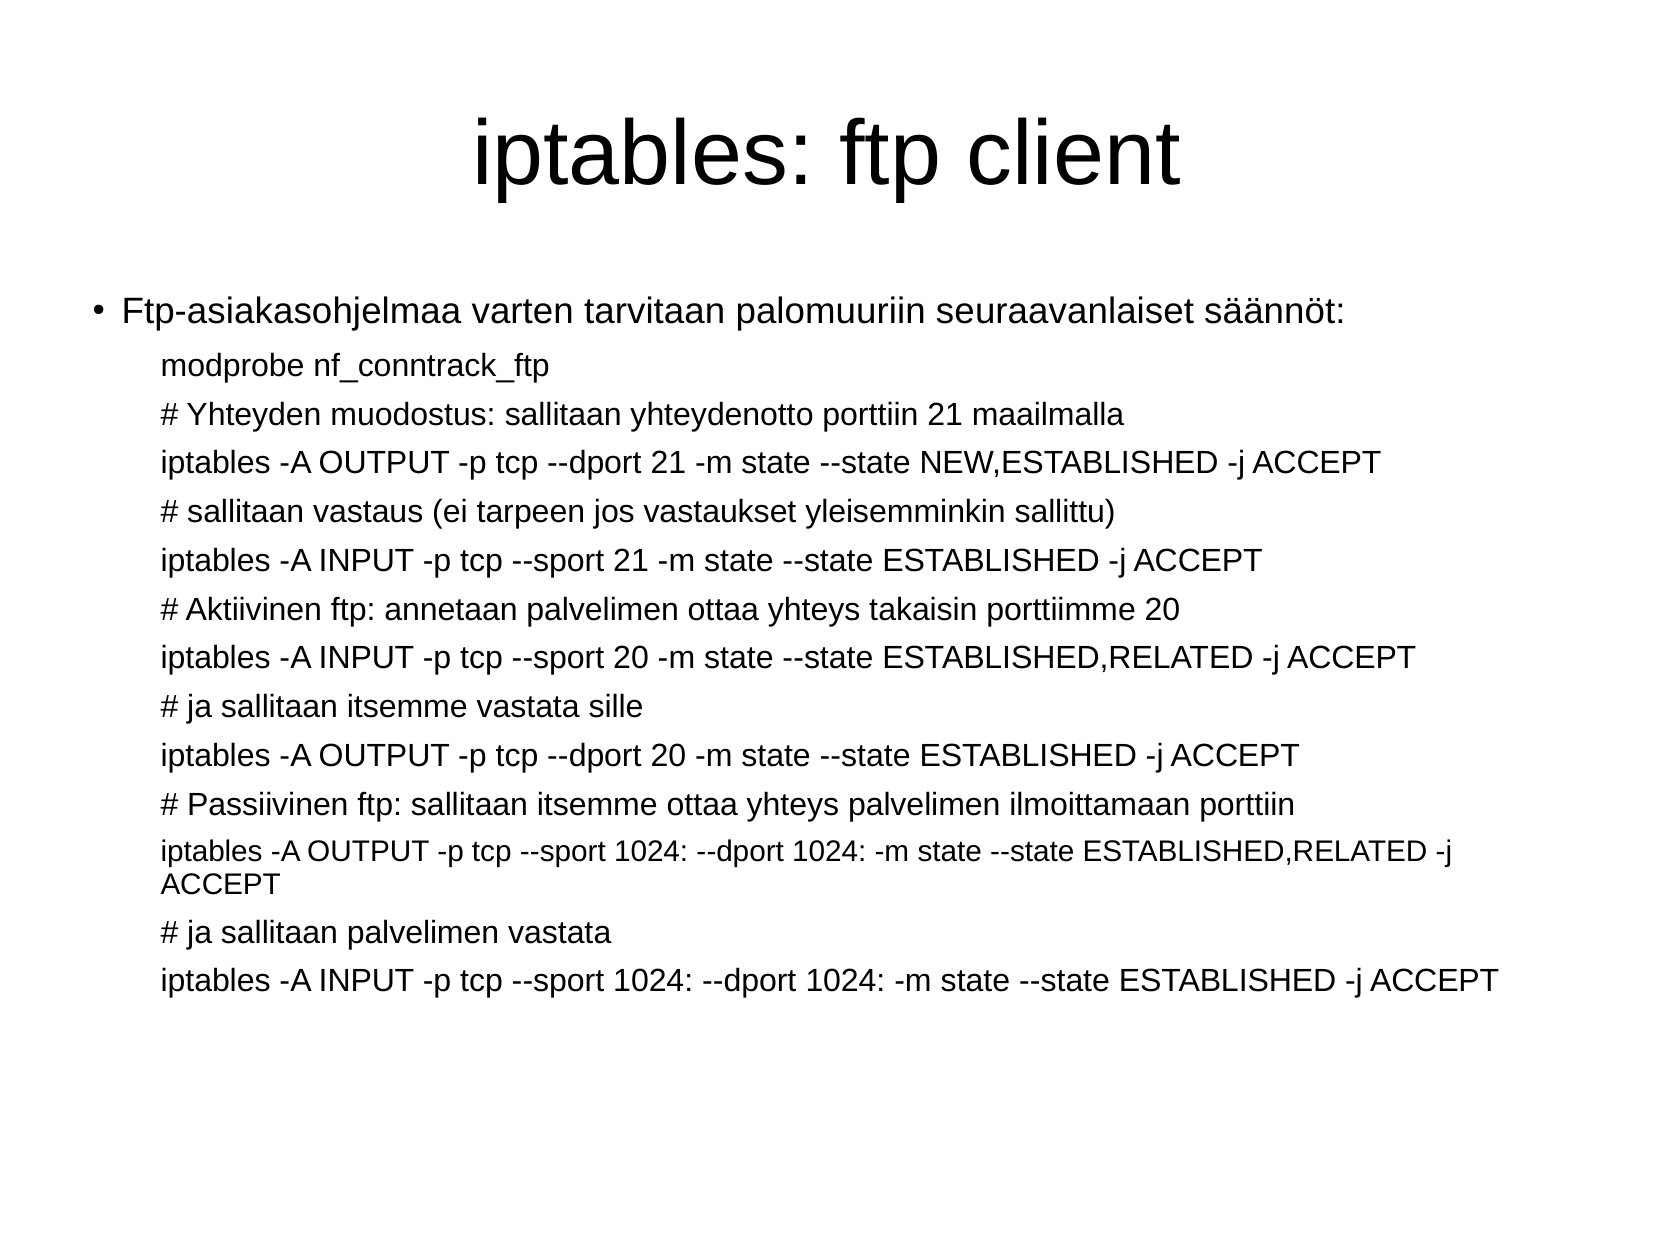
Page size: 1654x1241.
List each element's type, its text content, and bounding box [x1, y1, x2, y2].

list Ftp-asiakasohjelmaa varten tarvitaan palomuuriin seuraavanlaiset säännöt: modprobe nf_conntrack_ftp # Yhteyden muodostus: sallitaan yhteydenotto porttiin 21 maailmalla iptables -A OUTPUT -p tcp --dport 21 -m state --state NEW,ESTABLISHED -j ACCEPT # sallitaan vastaus (ei tarpeen jos vastaukset yleisemminkin sallittu) iptables -A INPUT -p tcp --sport 21 -m state --state ESTABLISHED -j ACCEPT # Aktiivinen ftp: annetaan palvelimen ottaa yhteys takaisin porttiimme 20 iptables -A INPUT -p tcp --sport 20 -m state --state ESTABLISHED,RELATED -j ACCEPT # ja sallitaan itsemme vastata sille iptables -A OUTPUT -p tcp --dport 20 -m state --state ESTABLISHED -j ACCEPT # Passiivinen ftp: sallitaan itsemme ottaa yhteys palvelimen ilmoittamaan porttiin iptables -A OUTPUT -p tcp --sport 1024: --dport 1024: -m state --state ESTABLISHED,RELATED -j ACCEPT # ja sallitaan palvelimen vastata iptables -A INPUT -p tcp --sport 1024: --dport 1024: -m state --state ESTABLISHED -j ACCEPT [82, 290, 1571, 1010]
title iptables: ftp client [82, 49, 1571, 257]
